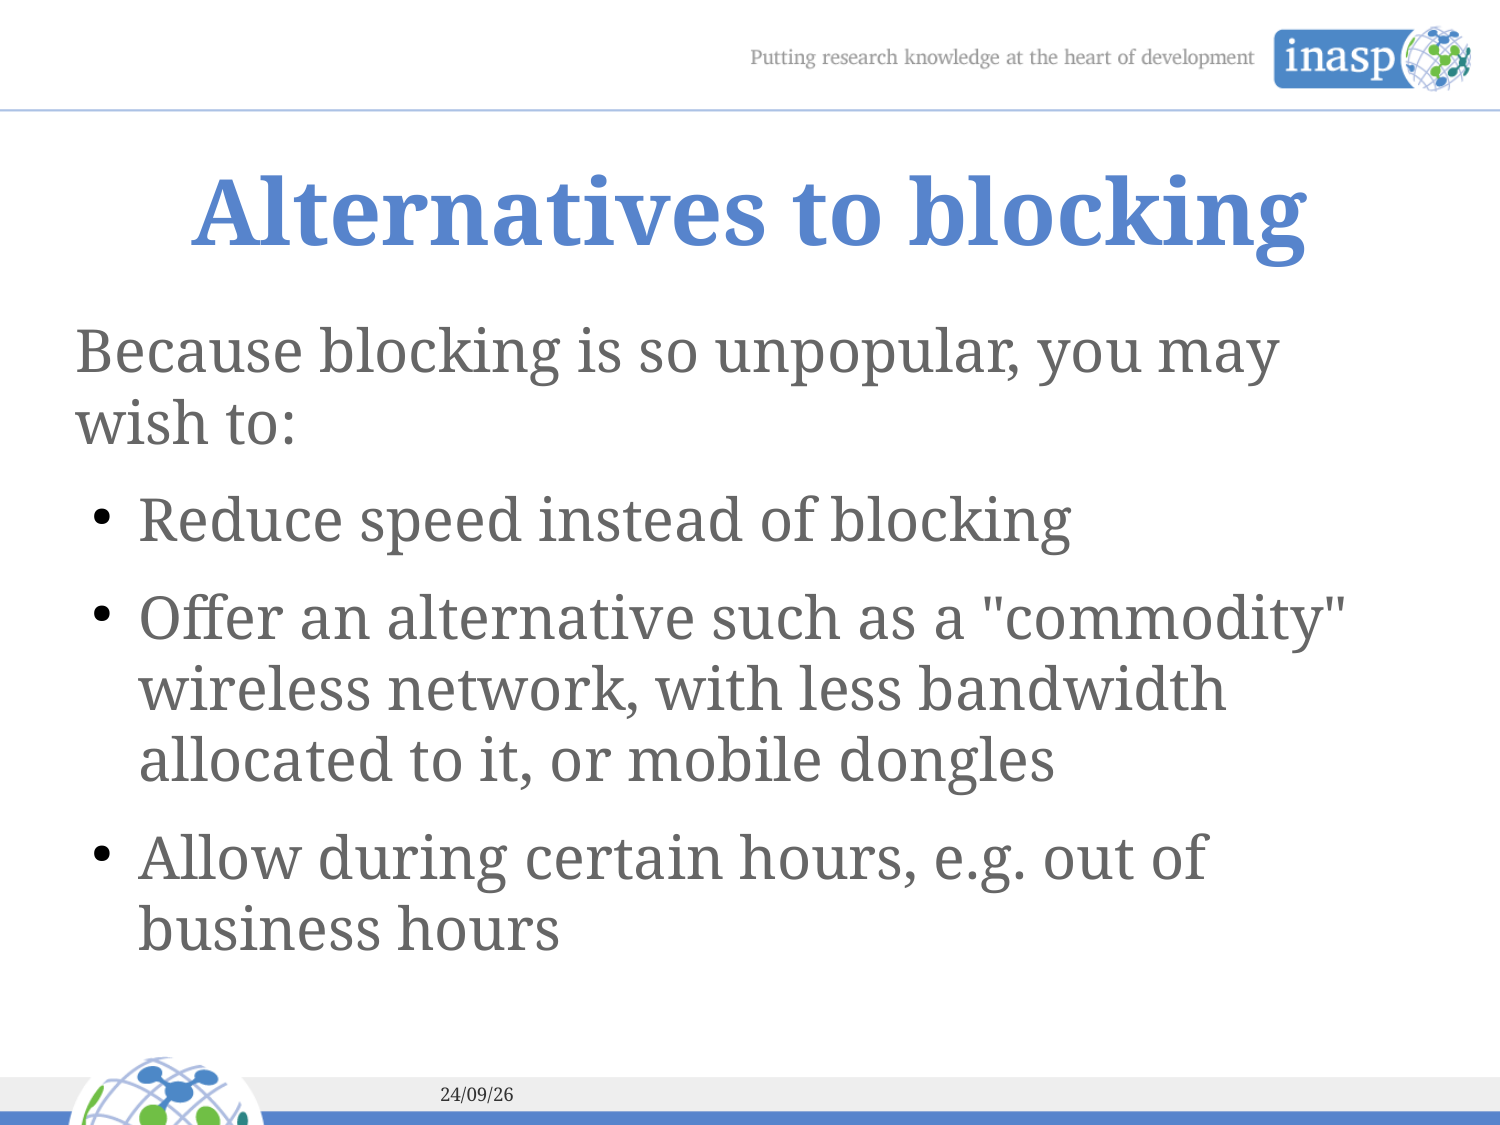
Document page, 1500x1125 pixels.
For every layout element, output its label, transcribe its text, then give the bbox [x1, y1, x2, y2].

list Because blocking is so unpopular, you may wish to: Reduce speed instead of blocking Offer an alternative such as a "commodity" wireless network, with less bandwidth allocated to it, or mobile dongles Allow during certain hours, e.g. out of business hours [75, 313, 1426, 967]
picture [0, 0, 1500, 1125]
title Alternatives to blocking [75, 129, 1426, 313]
